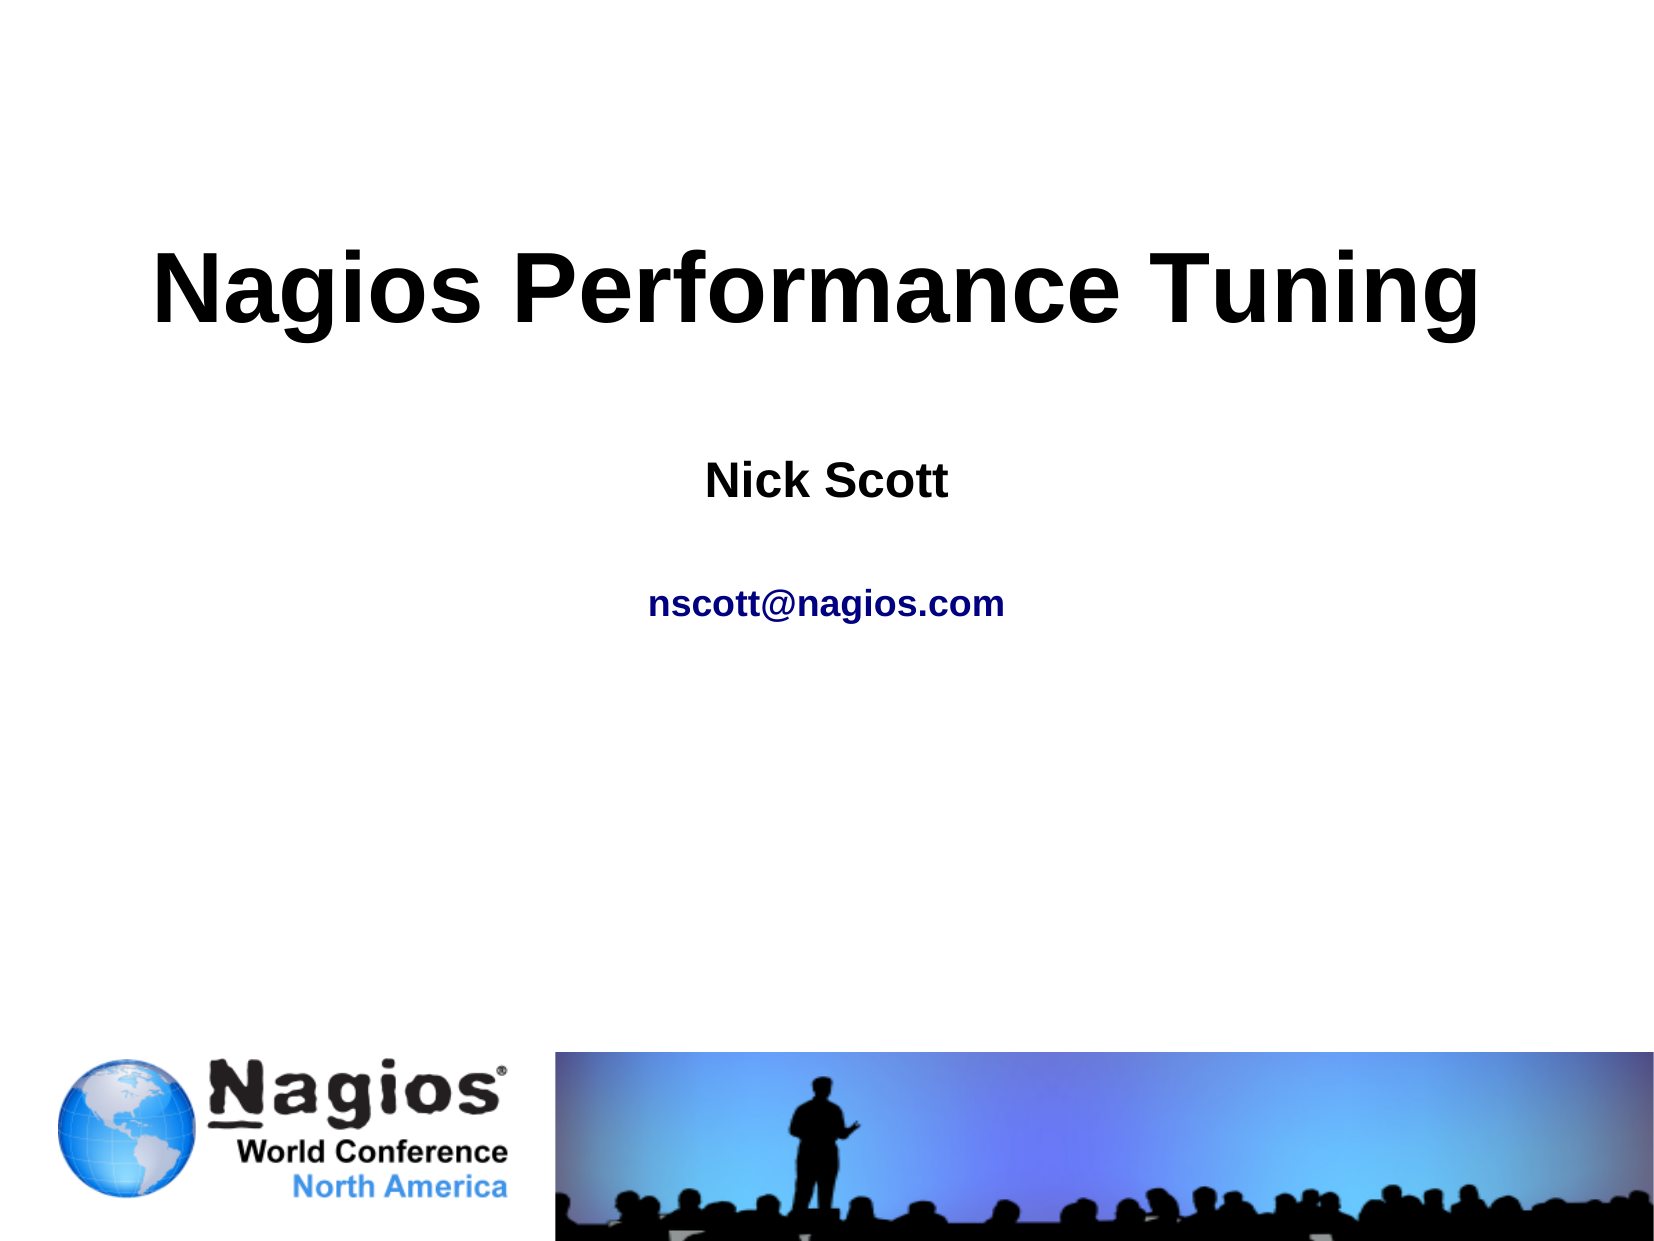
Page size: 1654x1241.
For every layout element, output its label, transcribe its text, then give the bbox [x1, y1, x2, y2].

text_box Nagios Performance Tuning [136, 224, 1499, 351]
picture [555, 1052, 1654, 1241]
text_box nscott@nagios.com [0, 574, 1654, 632]
text_box Nick Scott [0, 444, 1654, 516]
picture [58, 1058, 509, 1228]
